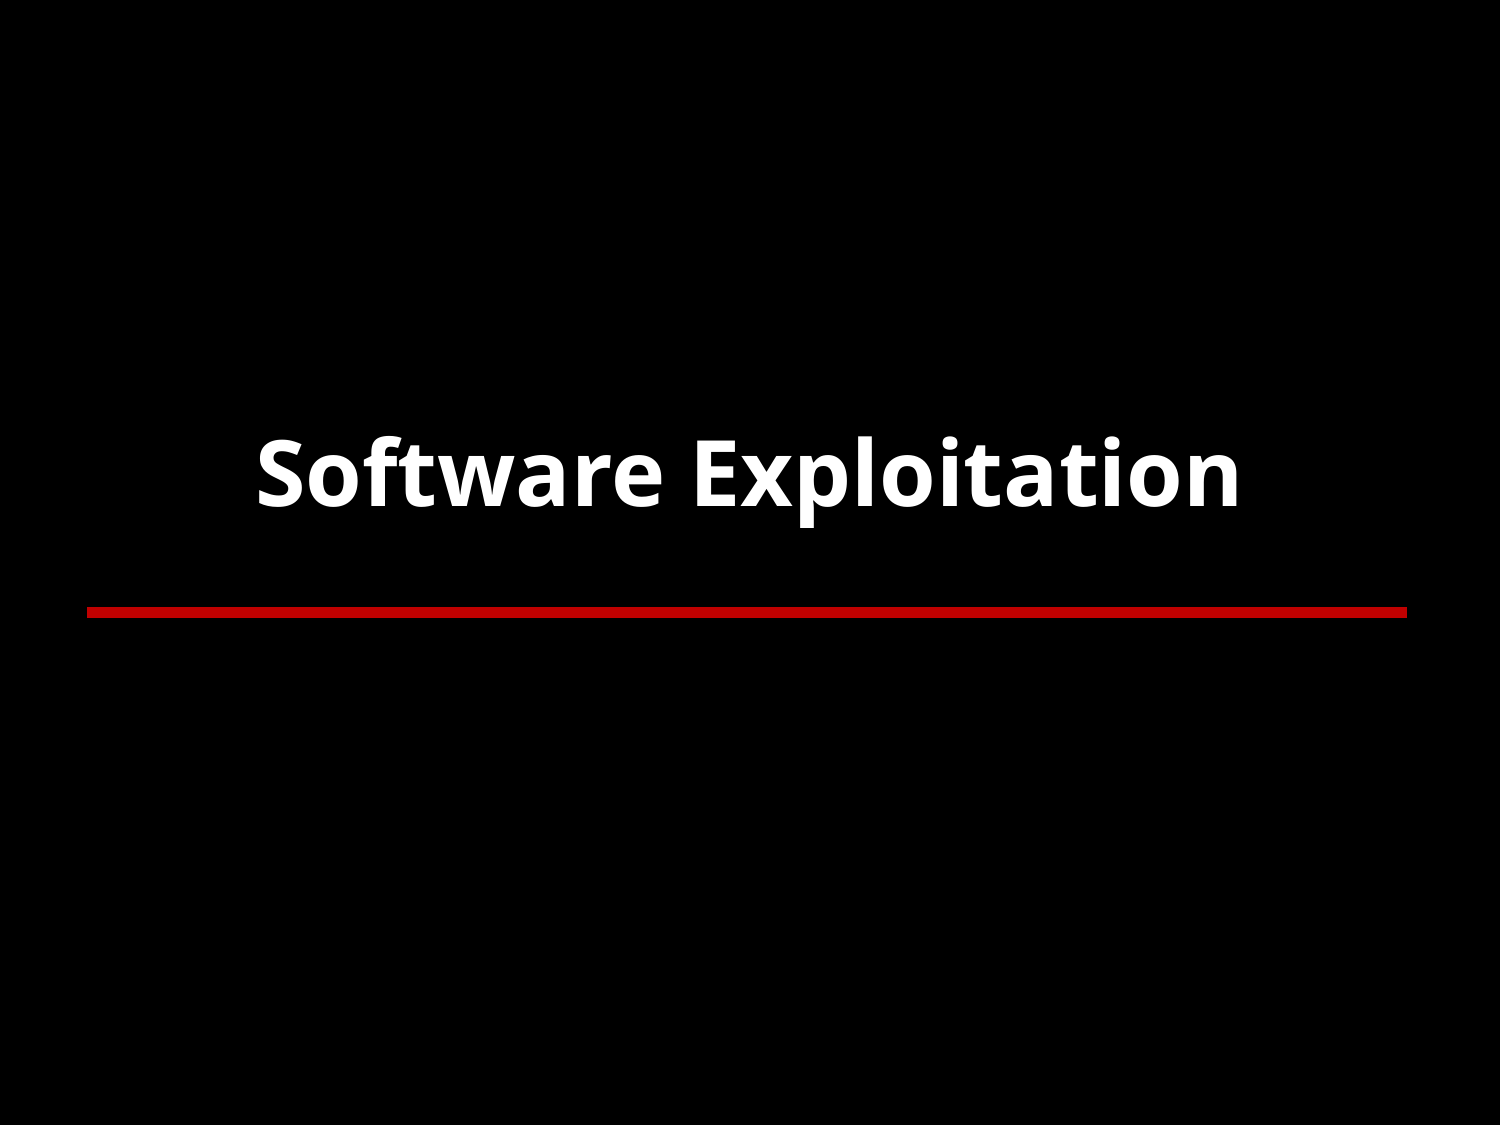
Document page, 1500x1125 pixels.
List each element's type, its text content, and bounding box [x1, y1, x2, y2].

title Software Exploitation [112, 349, 1388, 591]
